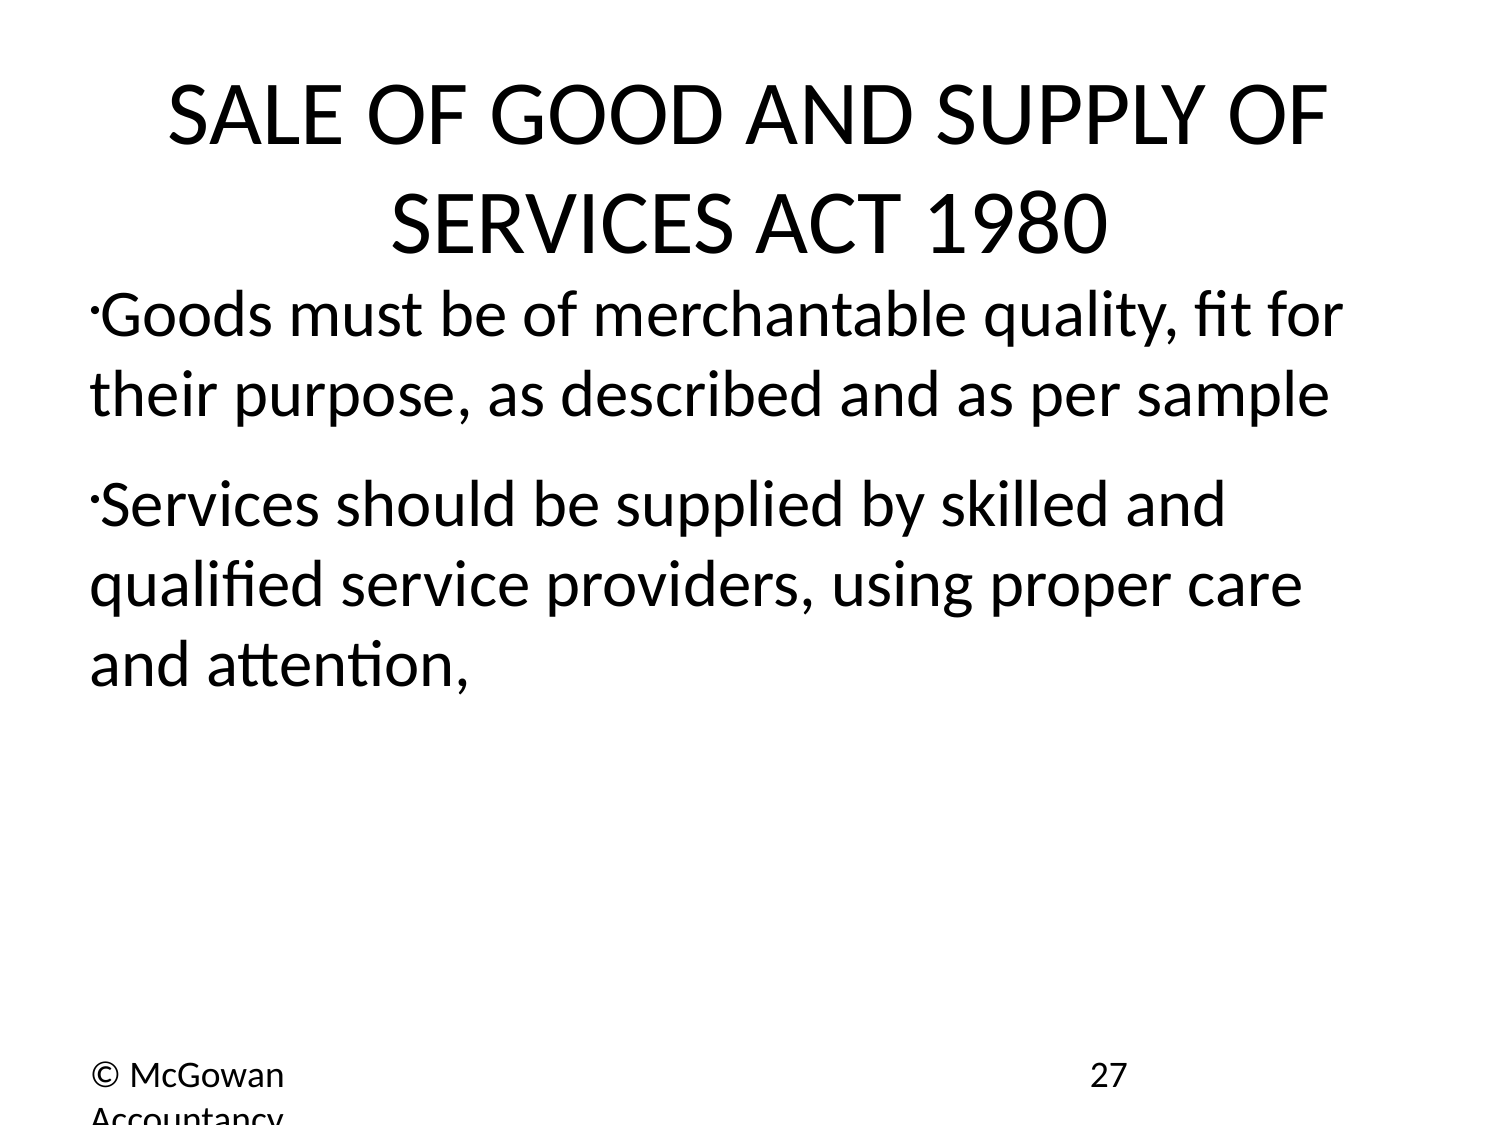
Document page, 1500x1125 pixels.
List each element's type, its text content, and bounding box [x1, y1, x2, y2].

text_box © McGowan Accountancy Services [75, 1042, 425, 1103]
list Goods must be of merchantable quality, fit for their purpose, as described and as per sample Services should be supplied by skilled and qualified service providers, using proper care and attention, [75, 262, 1425, 1005]
text_box [1074, 1042, 1425, 1103]
title SALE OF GOOD AND SUPPLY OF SERVICES ACT 1980 [75, 45, 1425, 233]
